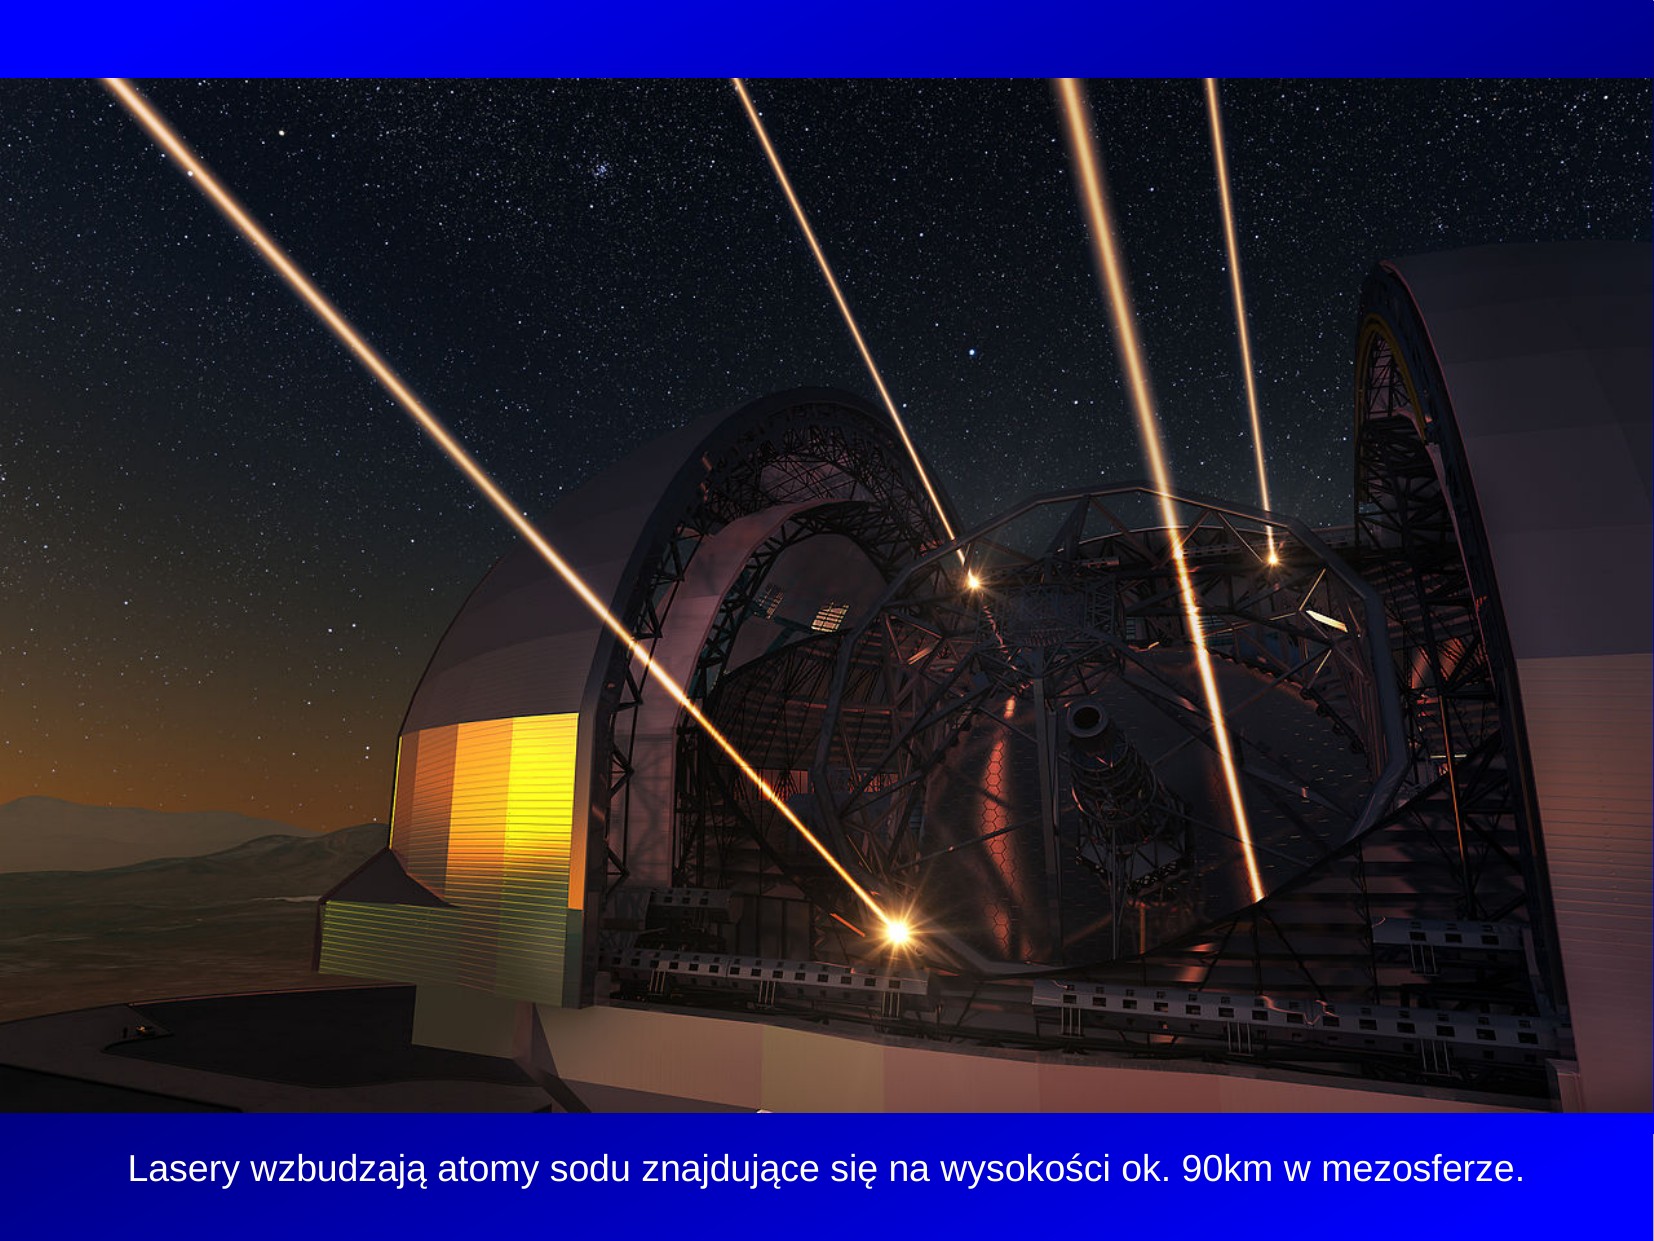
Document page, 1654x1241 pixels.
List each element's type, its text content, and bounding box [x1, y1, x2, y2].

picture [0, 78, 1654, 1113]
text_box Lasery wzbudzają atomy sodu znajdujące się na wysokości ok. 90km w mezosferze. [112, 1139, 1541, 1197]
